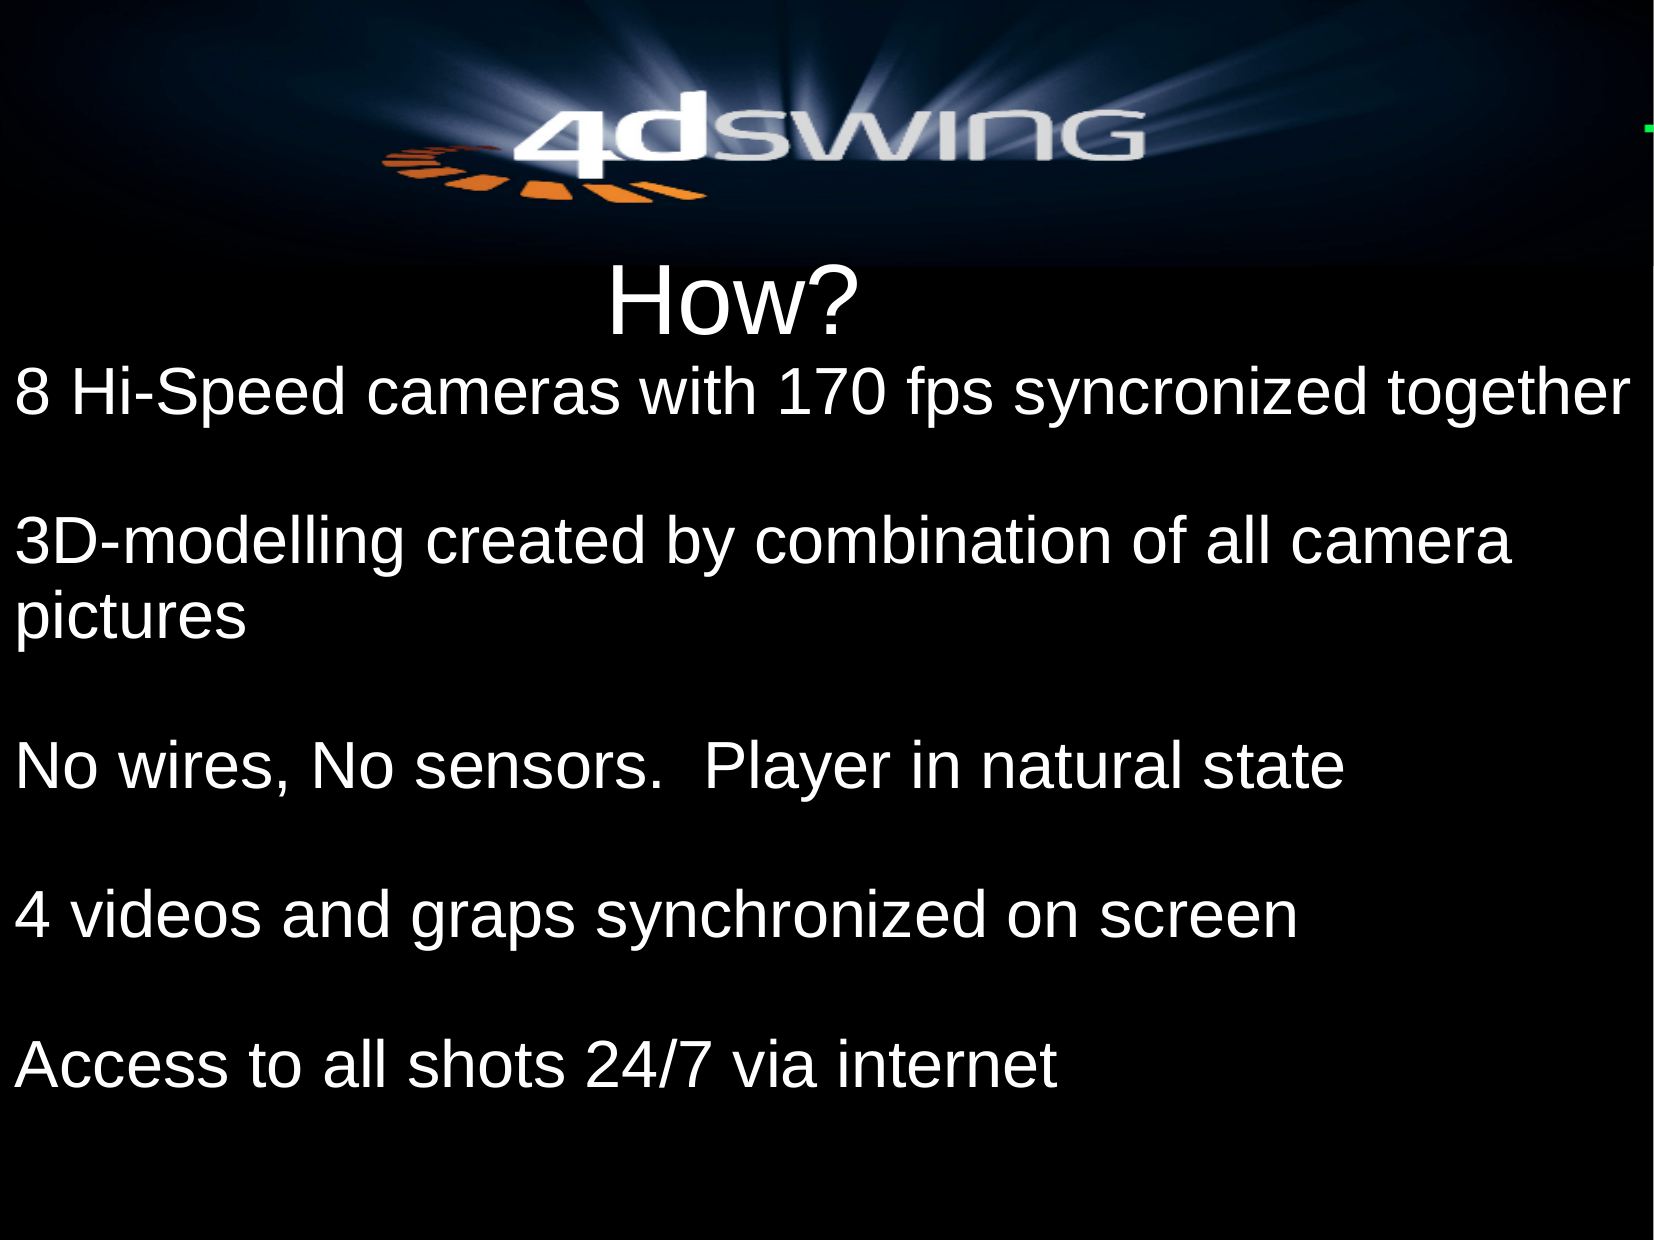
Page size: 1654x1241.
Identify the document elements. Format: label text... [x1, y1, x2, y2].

text_box How? [590, 236, 945, 346]
text_box 8 Hi-Speed cameras with 170 fps syncronized together 3D-modelling created by combination of all camera pictures No wires, No sensors. Player in natural state 4 videos and graps synchronized on screen Access to all shots 24/7 via internet [0, 346, 1654, 1107]
picture [0, 0, 1654, 266]
